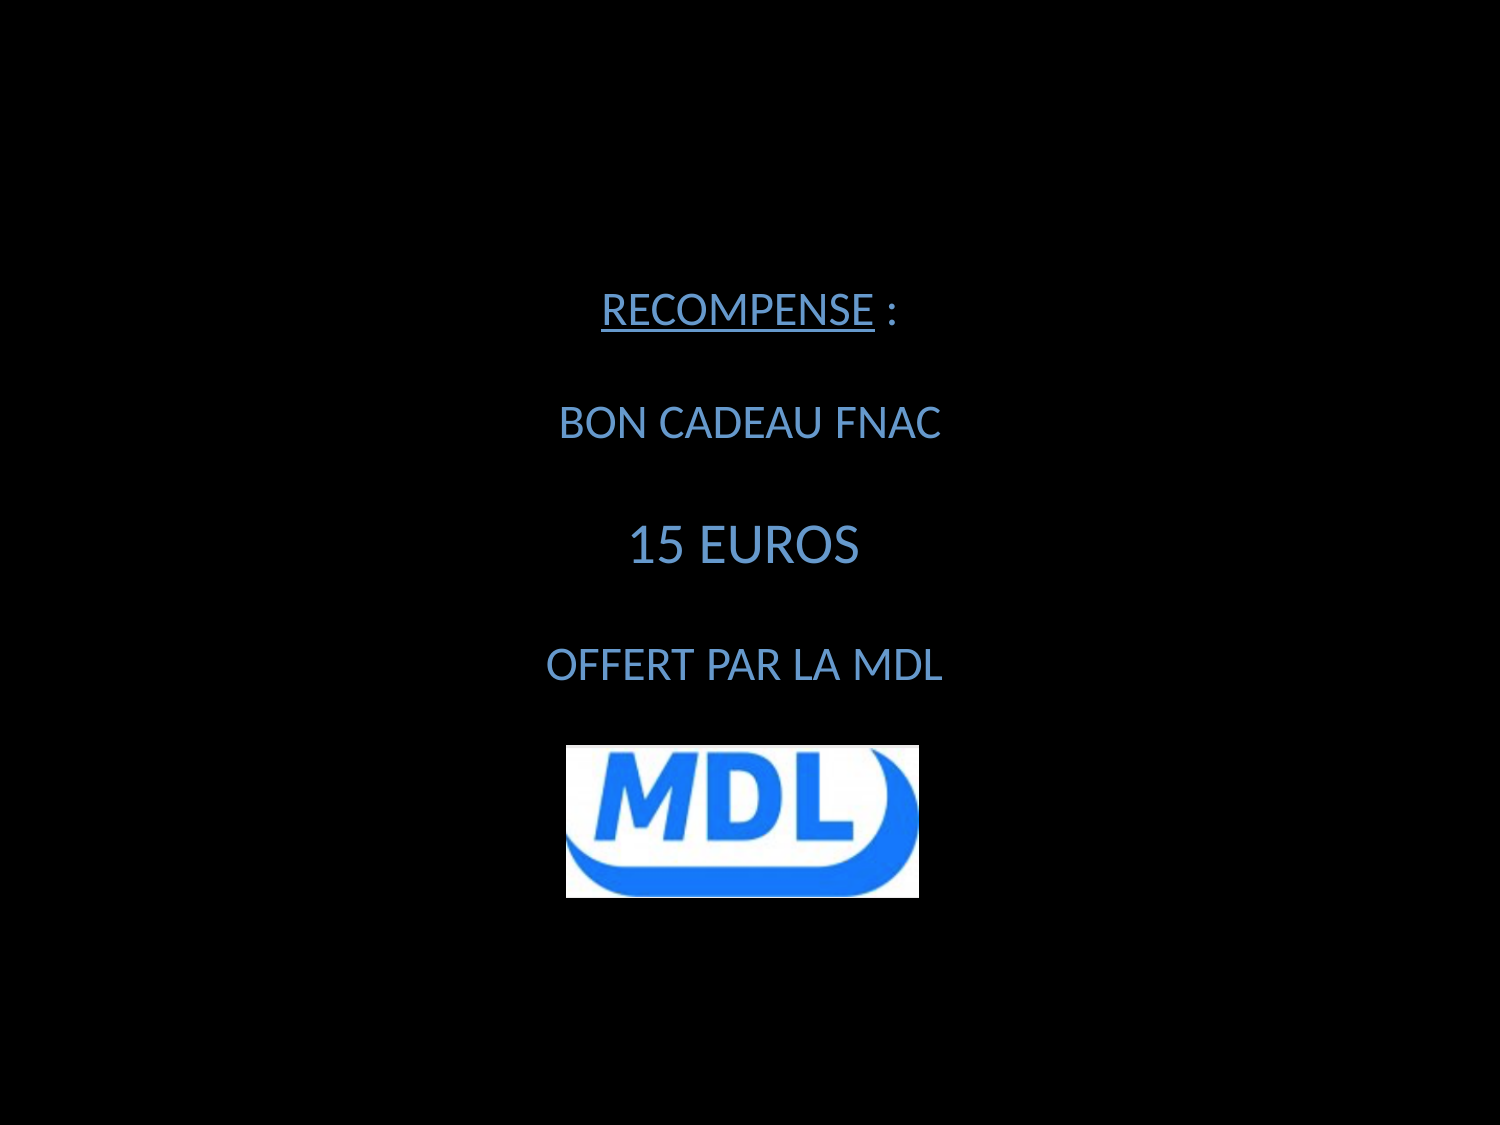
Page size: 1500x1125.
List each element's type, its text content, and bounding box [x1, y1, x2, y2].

list RECOMPENSE : BON CADEAU FNAC 15 EUROS OFFERT PAR LA MDL [75, 263, 1425, 916]
picture [566, 745, 919, 898]
